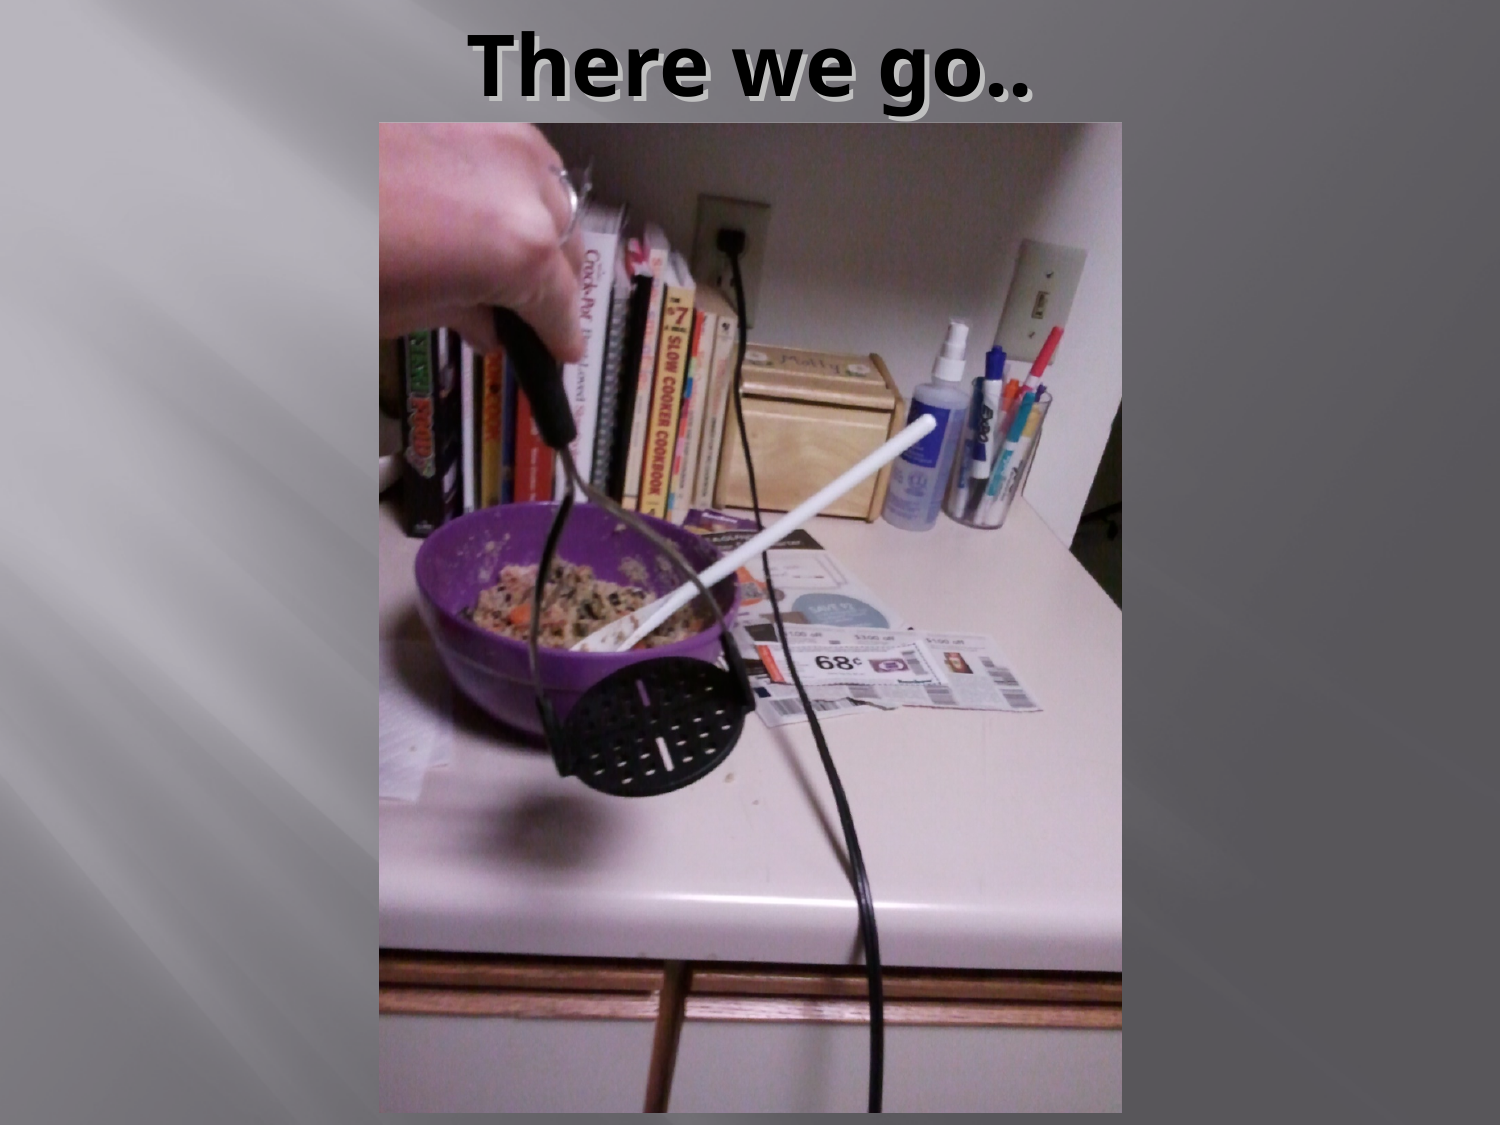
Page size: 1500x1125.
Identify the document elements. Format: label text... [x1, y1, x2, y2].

title There we go.. [75, 0, 1426, 150]
picture [378, 122, 1122, 1113]
